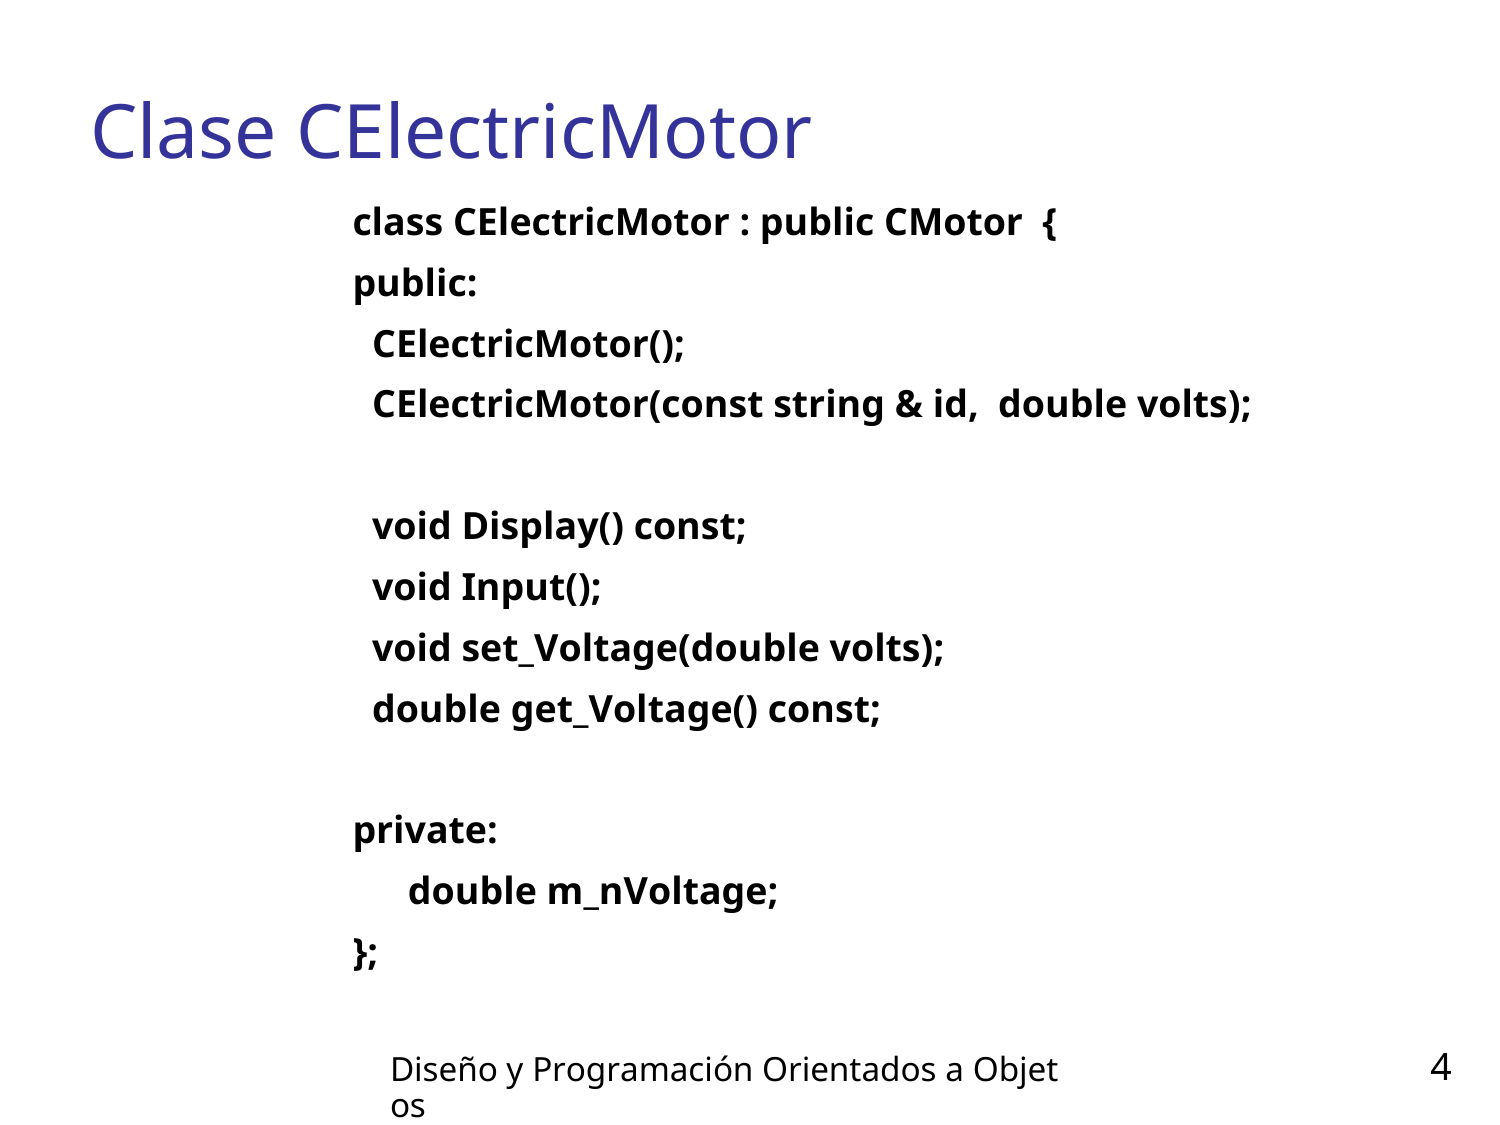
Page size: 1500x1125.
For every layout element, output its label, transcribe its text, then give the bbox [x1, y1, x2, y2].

title Clase CElectricMotor [75, 10, 1466, 188]
list class CElectricMotor : public CMotor { public: CElectricMotor(); CElectricMotor(const string & id, double volts); void Display() const; void Input(); void set_Voltage(double volts); double get_Voltage() const; private: double m_nVoltage; }; [337, 187, 1462, 1028]
